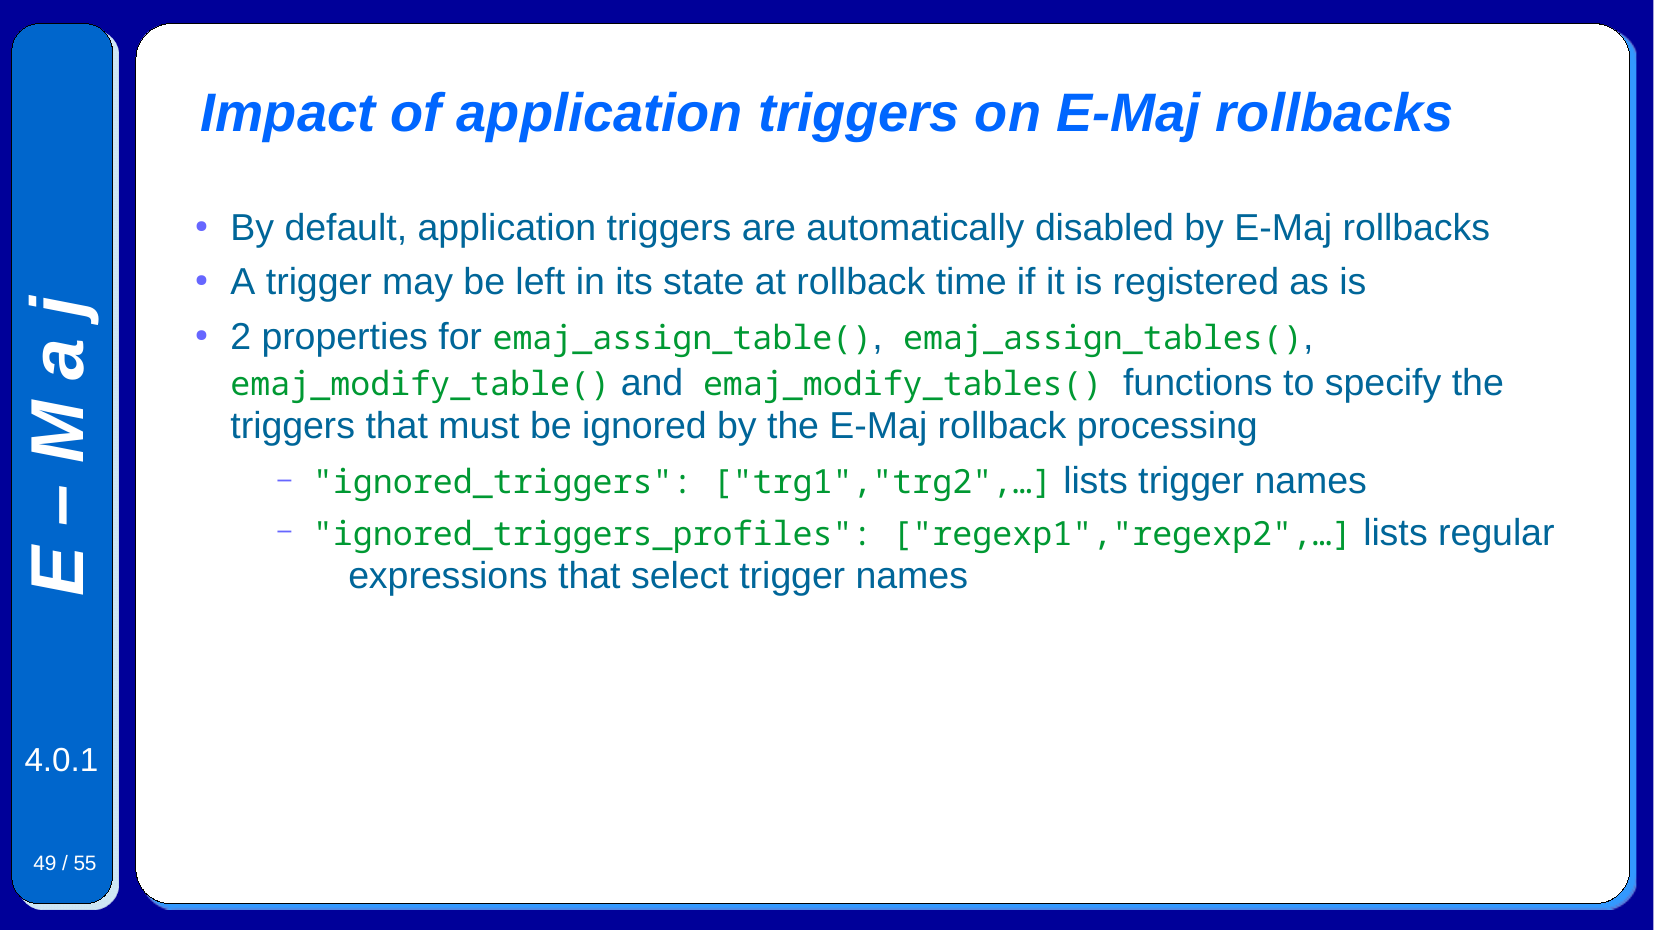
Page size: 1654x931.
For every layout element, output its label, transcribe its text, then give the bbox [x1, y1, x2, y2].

list By default, application triggers are automatically disabled by E-Maj rollbacks A trigger may be left in its state at rollback time if it is registered as is 2 properties for emaj_assign_table(), emaj_assign_tables(), emaj_modify_table() and emaj_modify_tables() functions to specify the triggers that must be ignored by the E-Maj rollback processing "ignored_triggers": ["trg1","trg2",…] lists trigger names "ignored_triggers_profiles": ["regexp1","regexp2",…] lists regular expressions that select trigger names [177, 206, 1587, 827]
title Impact of application triggers on E-Maj rollbacks [200, 34, 1575, 191]
